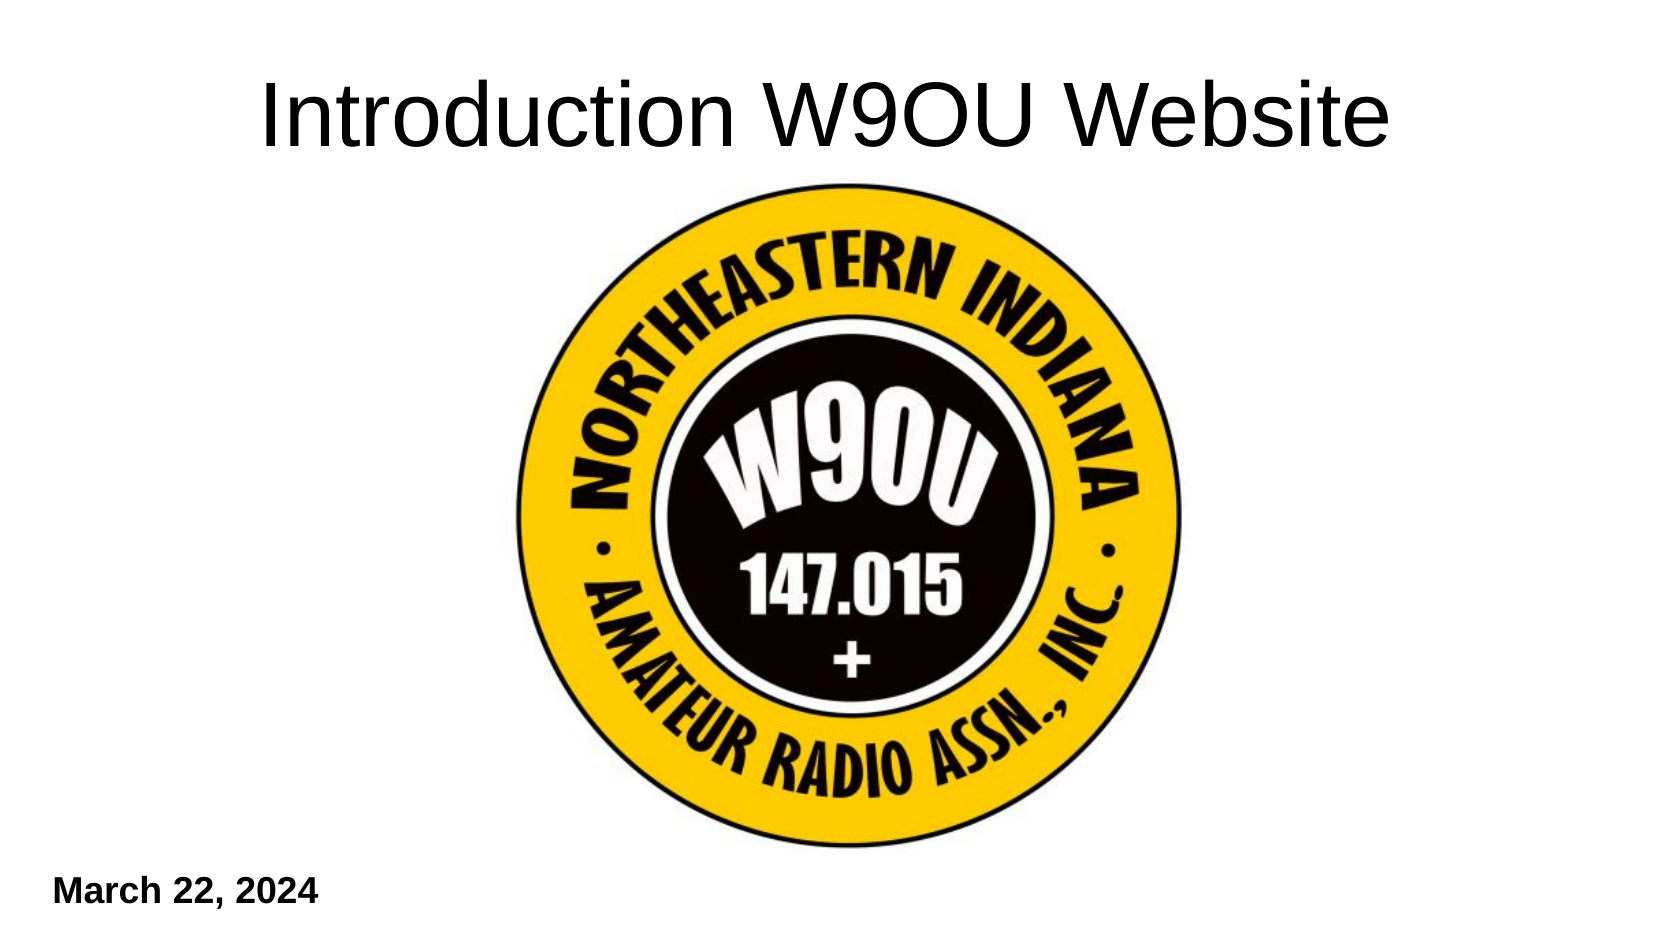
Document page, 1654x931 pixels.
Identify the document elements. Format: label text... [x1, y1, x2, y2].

text_box March 22, 2024 [37, 862, 376, 920]
title Introduction W9OU Website [82, 37, 1571, 193]
picture [501, 166, 1201, 866]
